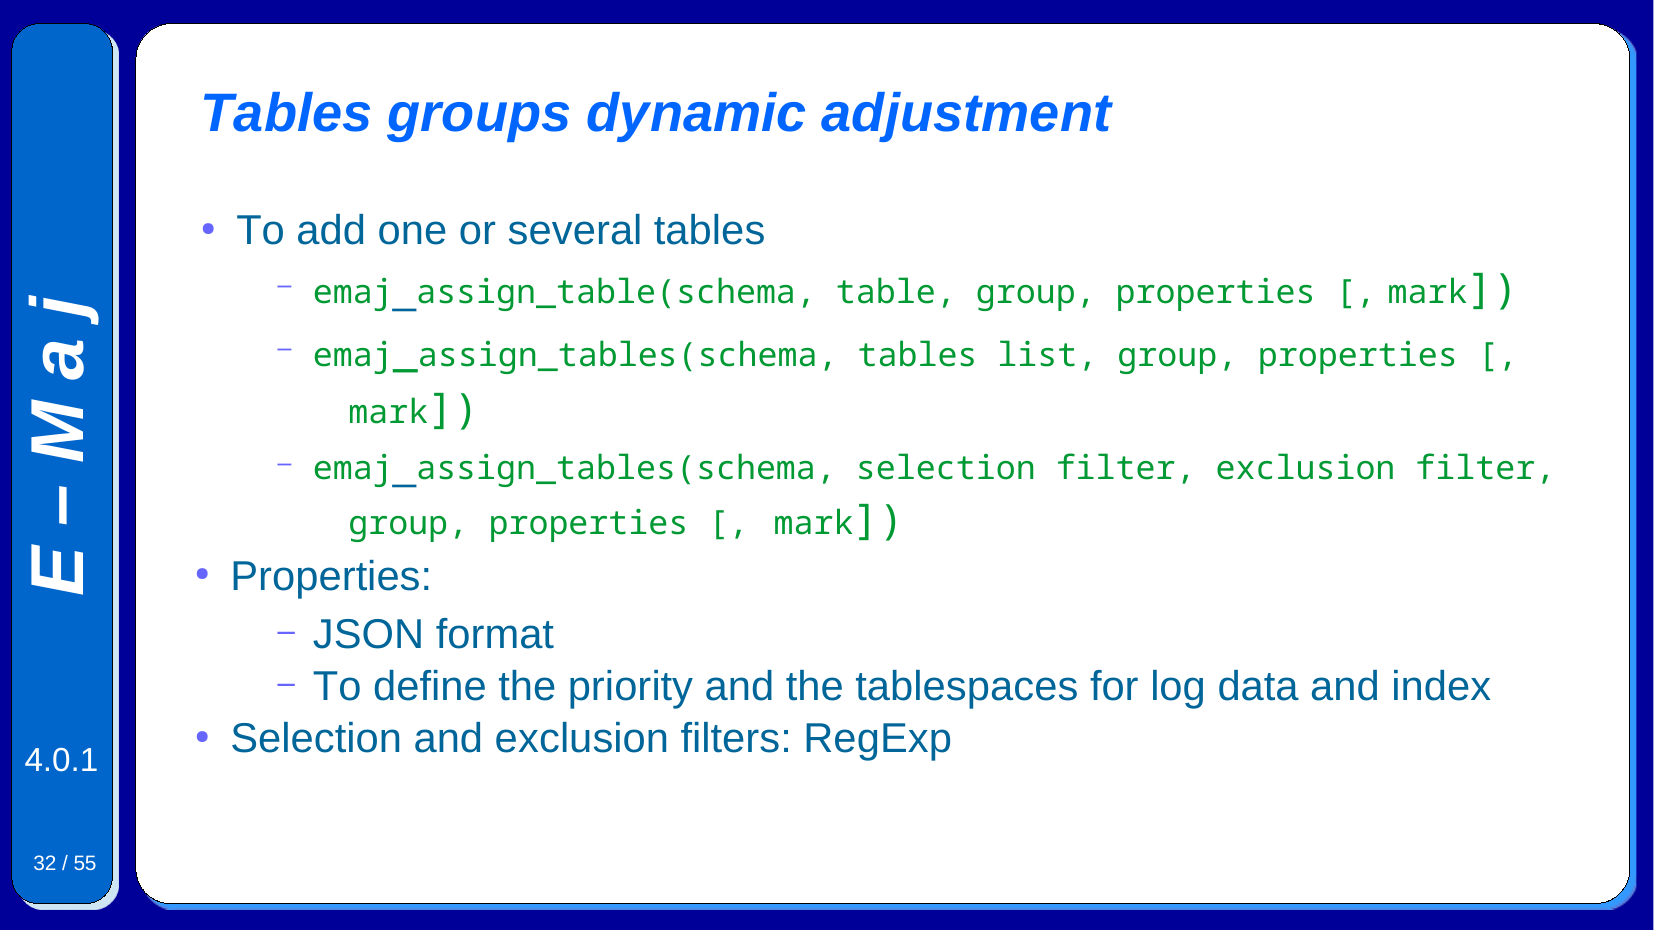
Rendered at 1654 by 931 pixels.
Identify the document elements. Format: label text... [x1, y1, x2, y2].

title Tables groups dynamic adjustment [200, 34, 1575, 191]
list To add one or several tables emaj_assign_table(schema, table, group, properties [, mark]) emaj_assign_tables(schema, tables list, group, properties [, mark]) emaj_assign_tables(schema, selection filter, exclusion filter, group, properties [, mark]) Properties: JSON format To define the priority and the tablespaces for log data and index Selection and exclusion filters: RegExp [177, 206, 1587, 834]
